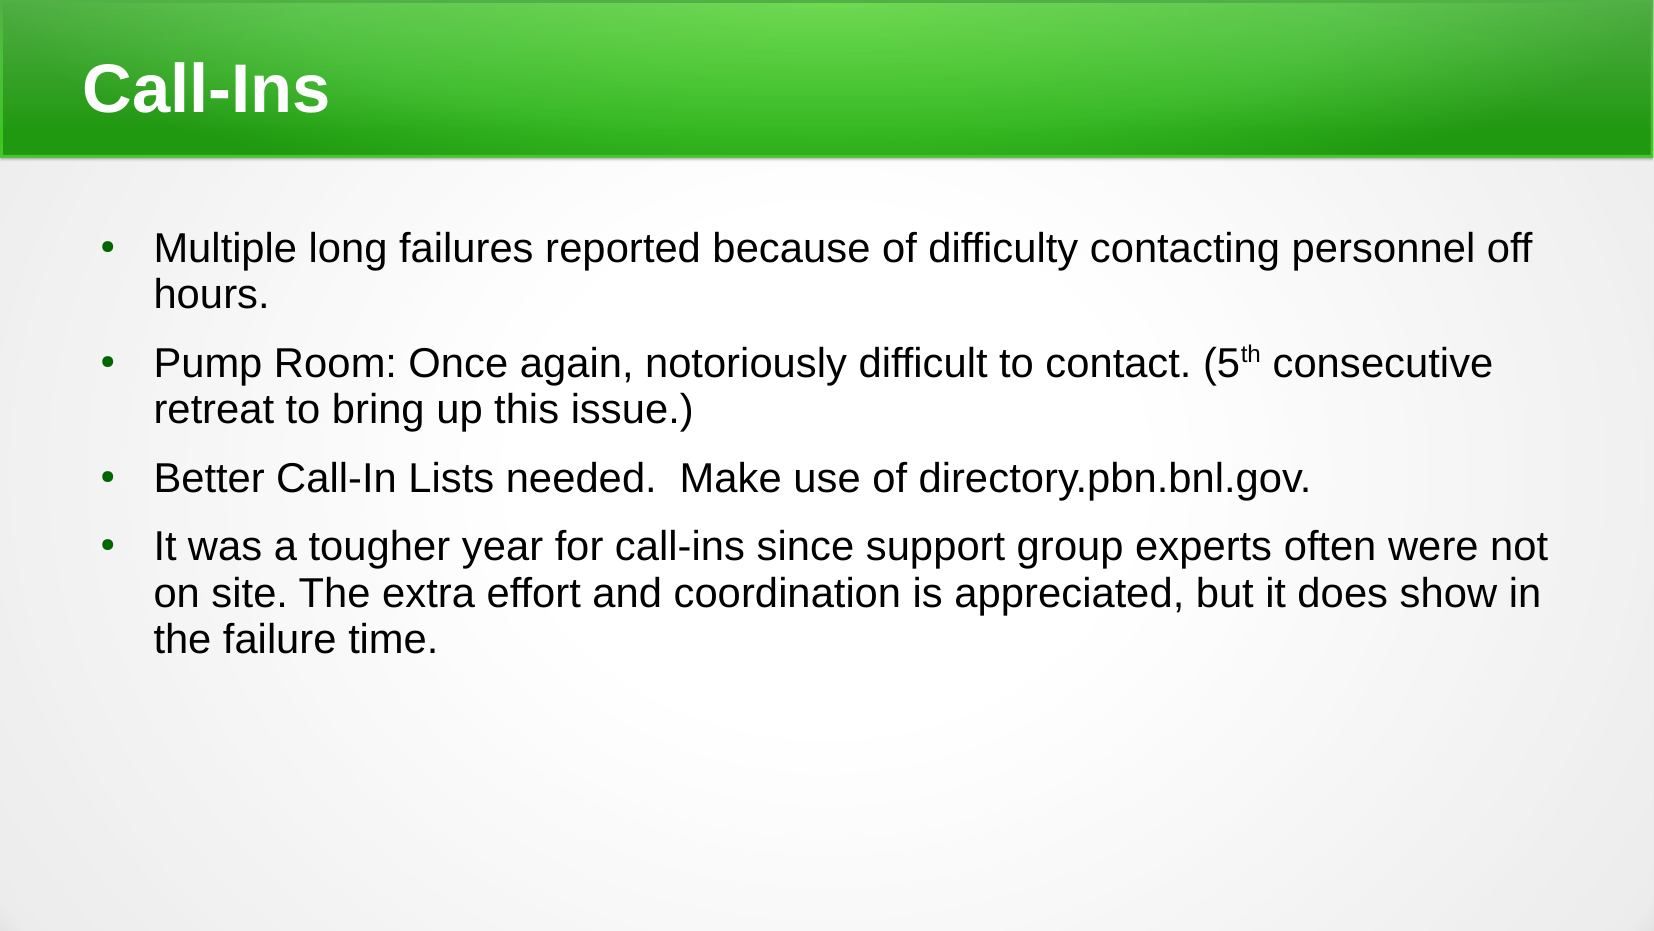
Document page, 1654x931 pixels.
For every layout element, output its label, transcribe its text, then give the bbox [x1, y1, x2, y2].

list Multiple long failures reported because of difficulty contacting personnel off hours. Pump Room: Once again, notoriously difficult to contact. (5th consecutive retreat to bring up this issue.) Better Call-In Lists needed. Make use of directory.pbn.bnl.gov. It was a tougher year for call-ins since support group experts often were not on site. The extra effort and coordination is appreciated, but it does show in the failure time. [82, 224, 1571, 764]
title Call-Ins [82, 35, 1571, 142]
